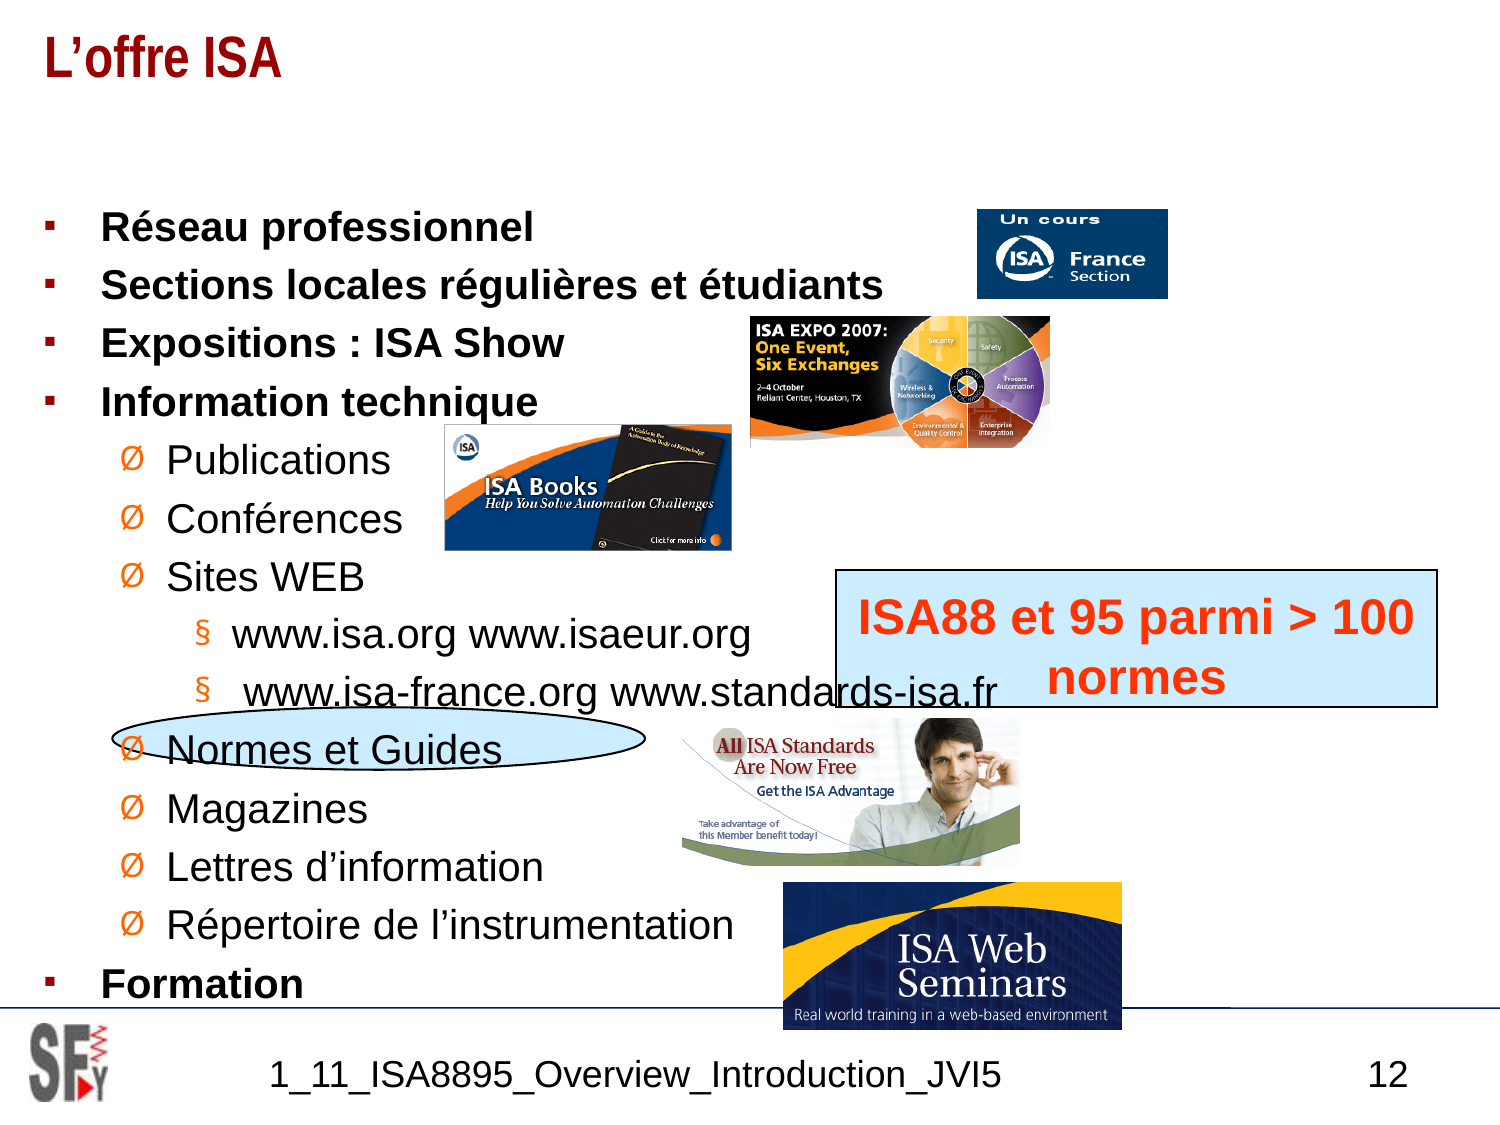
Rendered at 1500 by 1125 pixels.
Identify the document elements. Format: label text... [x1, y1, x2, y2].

picture [977, 209, 1168, 299]
picture [682, 718, 1020, 866]
list Réseau professionnel Sections locales régulières et étudiants Expositions : ISA Show Information technique Publications Conférences Sites WEB www.isa.org www.isaeur.org www.isa-france.org www.standards-isa.fr Normes et Guides Magazines Lettres d’information Répertoire de l’instrumentation Formation [29, 184, 1471, 988]
picture [29, 1023, 108, 1102]
slide_number <numéro> [1352, 1034, 1490, 1103]
picture [444, 424, 732, 551]
footer 1_11_ISA8895_Overview_Introduction_JVI5 [253, 1034, 1336, 1103]
picture [750, 316, 1050, 448]
title L’offre ISA [29, 12, 1471, 138]
picture [783, 882, 1122, 1030]
